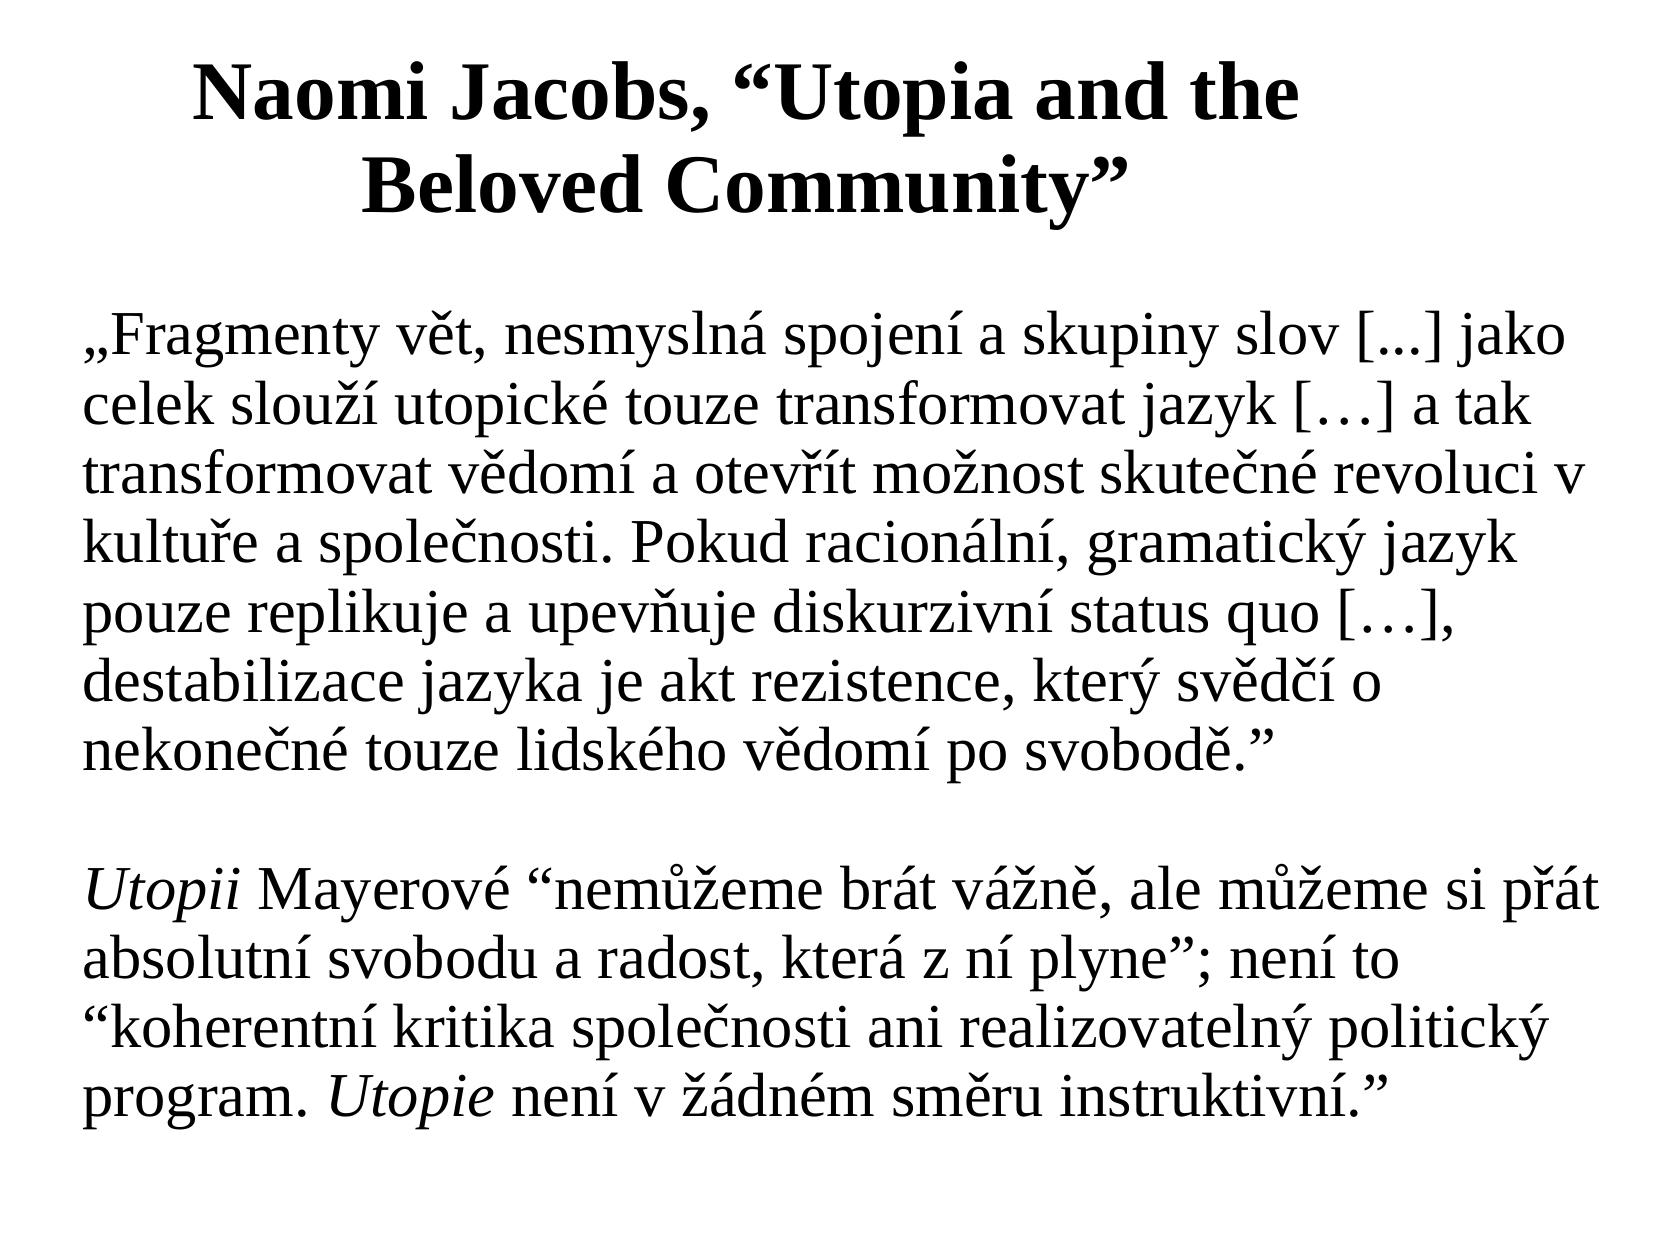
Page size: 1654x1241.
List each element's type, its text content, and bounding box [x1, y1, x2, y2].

list „Fragmenty vět, nesmyslná spojení a skupiny slov [...] jako celek slouží utopické touze transformovat jazyk […] a tak transformovat vědomí a otevřít možnost skutečné revoluci v kultuře a společnosti. Pokud racionální, gramatický jazyk pouze replikuje a upevňuje diskurzivní status quo […], destabilizace jazyka je akt rezistence, který svědčí o nekonečné touze lidského vědomí po svobodě.” Utopii Mayerové “nemůžeme brát vážně, ale můžeme si přát absolutní svobodu a radost, která z ní plyne”; není to “koherentní kritika společnosti ani realizovatelný politický program. Utopie není v žádném směru instruktivní.” [82, 299, 1621, 1216]
title Naomi Jacobs, “Utopia and the Beloved Community” [82, 45, 1412, 231]
